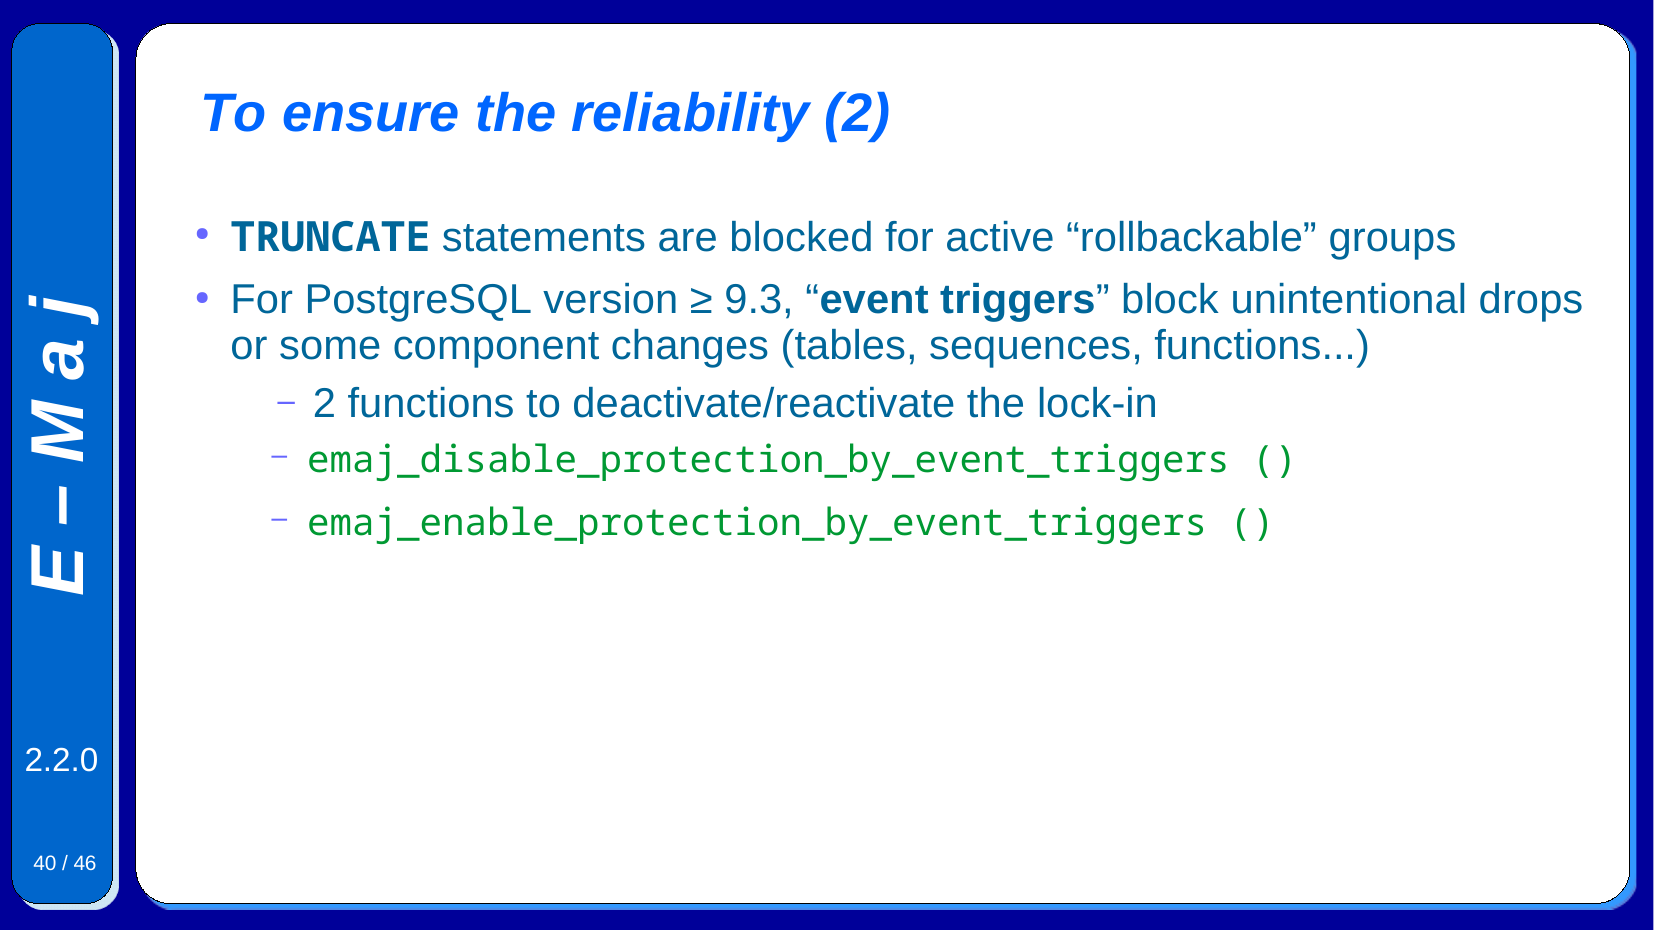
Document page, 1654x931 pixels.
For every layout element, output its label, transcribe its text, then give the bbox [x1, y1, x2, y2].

title To ensure the reliability (2) [200, 34, 1575, 191]
list TRUNCATE statements are blocked for active “rollbackable” groups For PostgreSQL version ≥ 9.3, “event triggers” block unintentional drops or some component changes (tables, sequences, functions...) 2 functions to deactivate/reactivate the lock-in emaj_disable_protection_by_event_triggers () emaj_enable_protection_by_event_triggers () [177, 206, 1587, 827]
